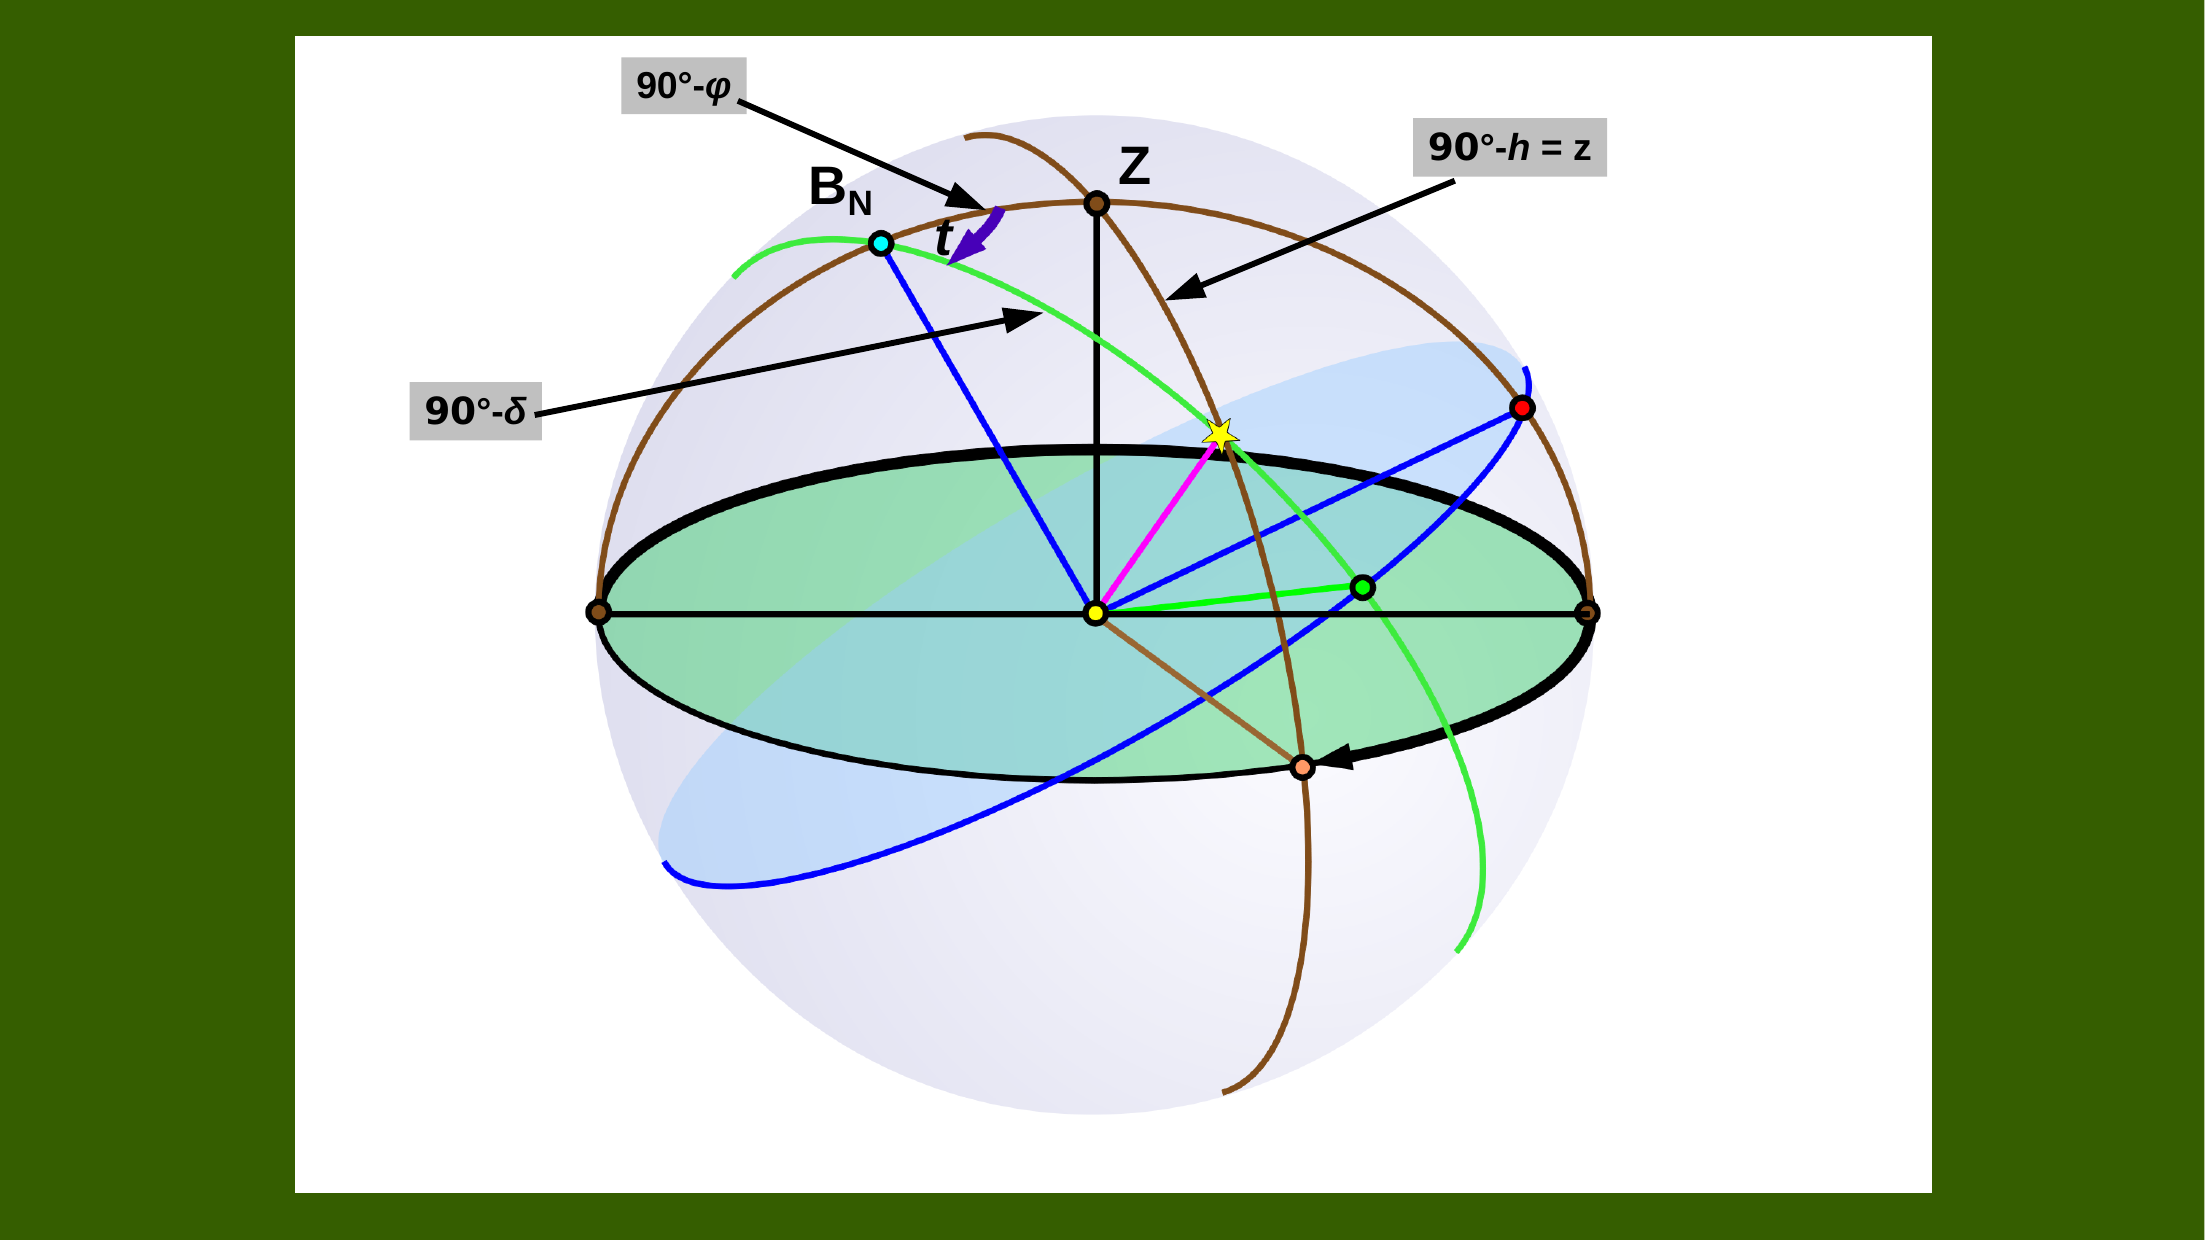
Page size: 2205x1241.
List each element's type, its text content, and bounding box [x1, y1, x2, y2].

text_box BN [793, 147, 889, 231]
text_box t [920, 199, 968, 275]
text_box 90°-h = z [1413, 118, 1608, 177]
picture [295, 36, 1932, 1193]
text_box 90°-φ [621, 57, 747, 115]
text_box 90°-δ [409, 382, 542, 441]
text_box Z [1104, 127, 1167, 204]
